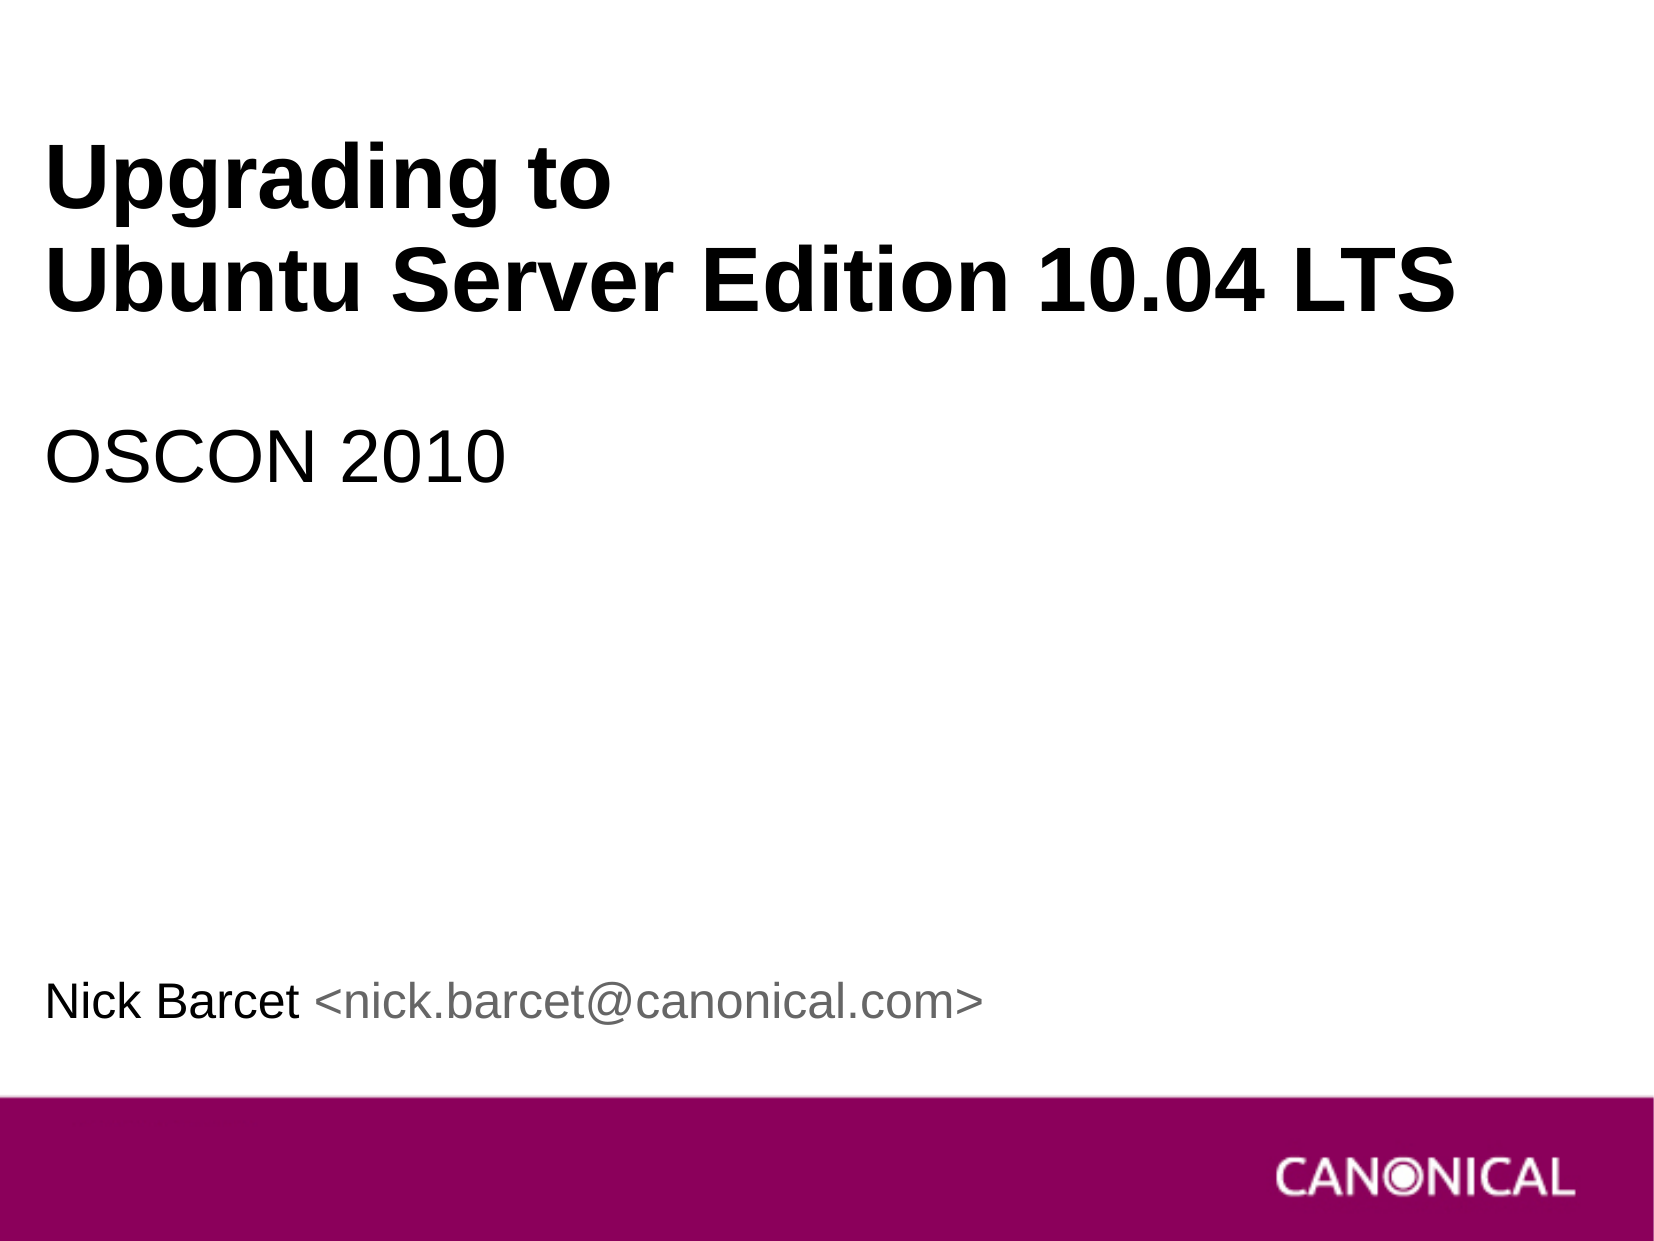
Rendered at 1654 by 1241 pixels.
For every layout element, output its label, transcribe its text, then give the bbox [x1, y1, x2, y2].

text_box Upgrading to Ubuntu Server Edition 10.04 LTS OSCON 2010 Nick Barcet <nick.barcet@canonical.com> [29, 118, 1565, 1093]
picture [0, 0, 1654, 1241]
